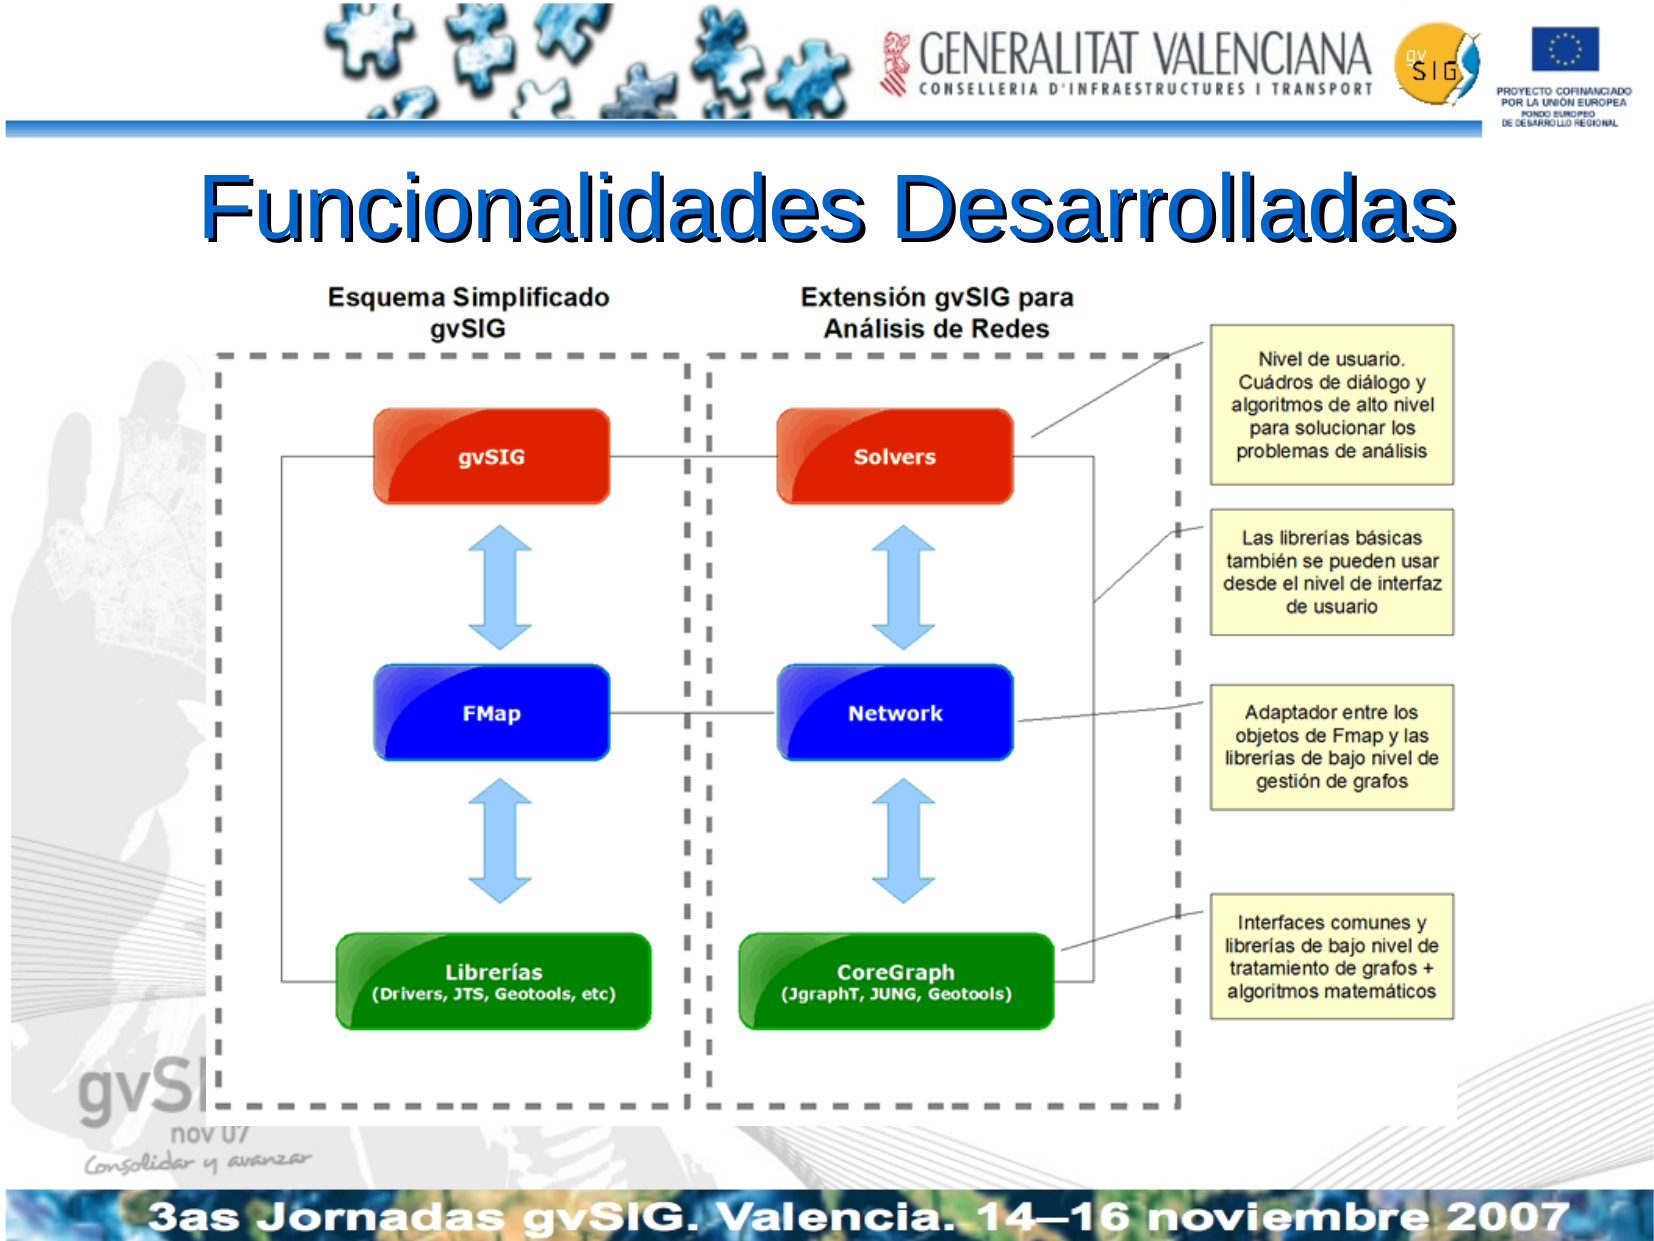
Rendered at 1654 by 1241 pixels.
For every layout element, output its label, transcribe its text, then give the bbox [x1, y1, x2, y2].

title Funcionalidades Desarrolladas [121, 102, 1534, 311]
picture [5, 2, 1654, 1241]
